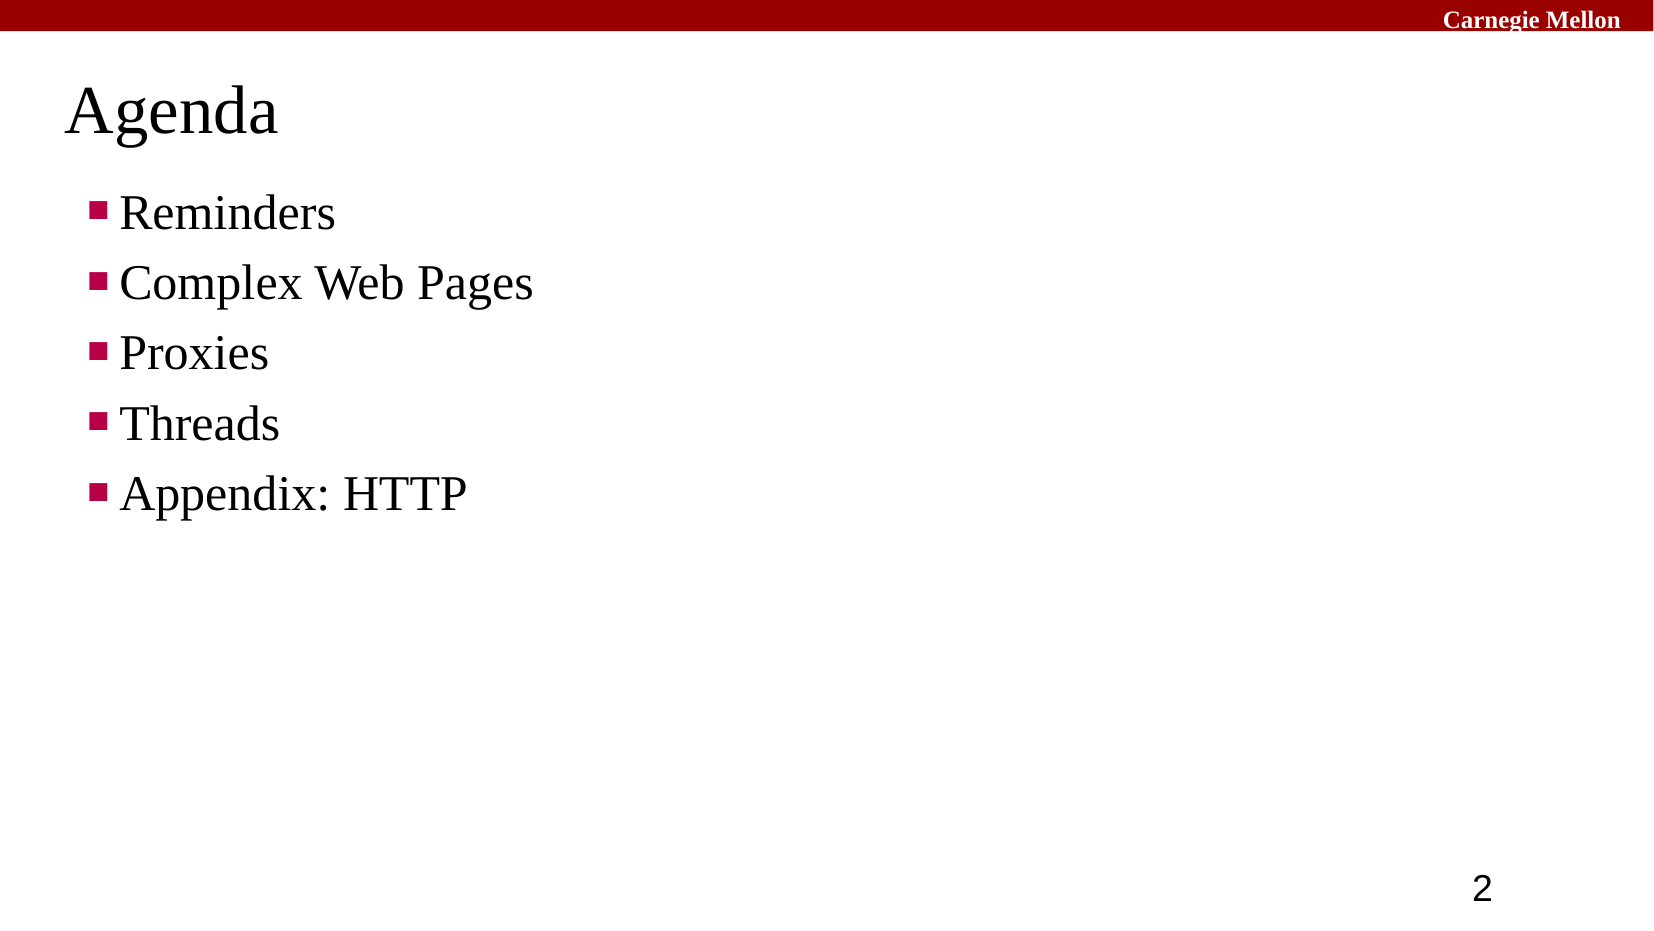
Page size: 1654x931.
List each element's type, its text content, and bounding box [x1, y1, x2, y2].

title Agenda [64, 58, 1576, 163]
list Reminders Complex Web Pages Proxies Threads Appendix: HTTP [71, 184, 1576, 859]
